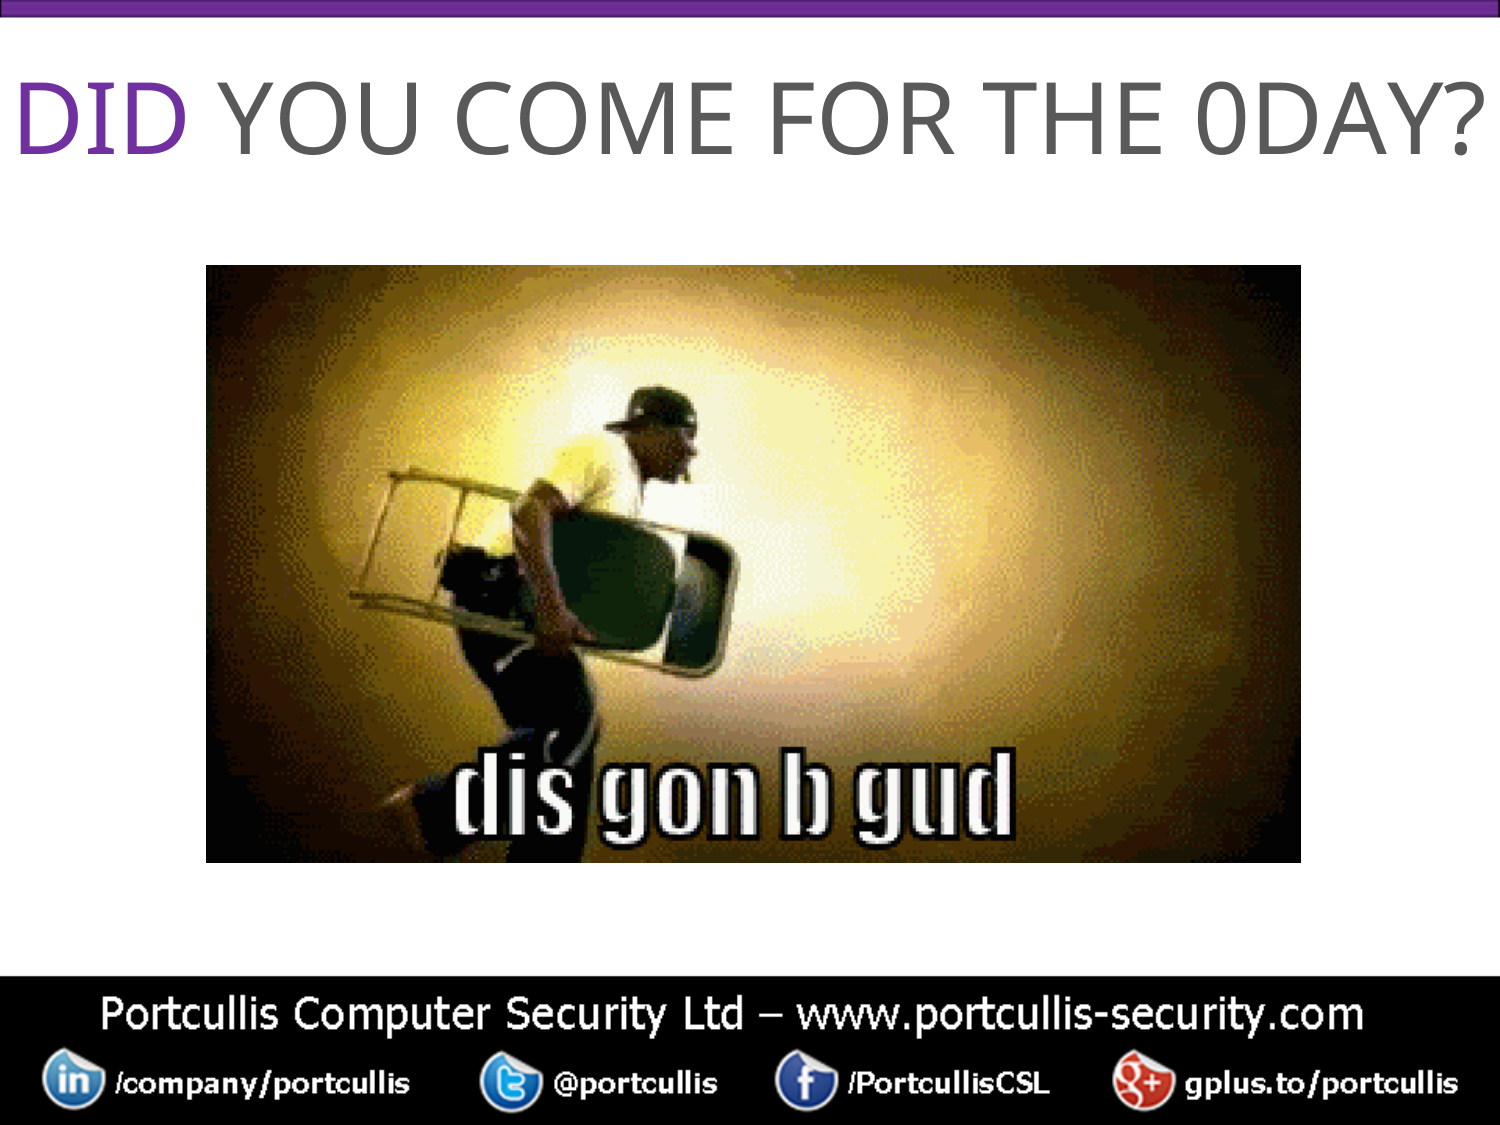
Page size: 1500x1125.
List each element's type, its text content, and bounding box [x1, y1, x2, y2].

title DID YOU COME FOR THE 0DAY? [0, 42, 1500, 202]
picture [0, 202, 1500, 1125]
picture [0, 0, 1500, 42]
